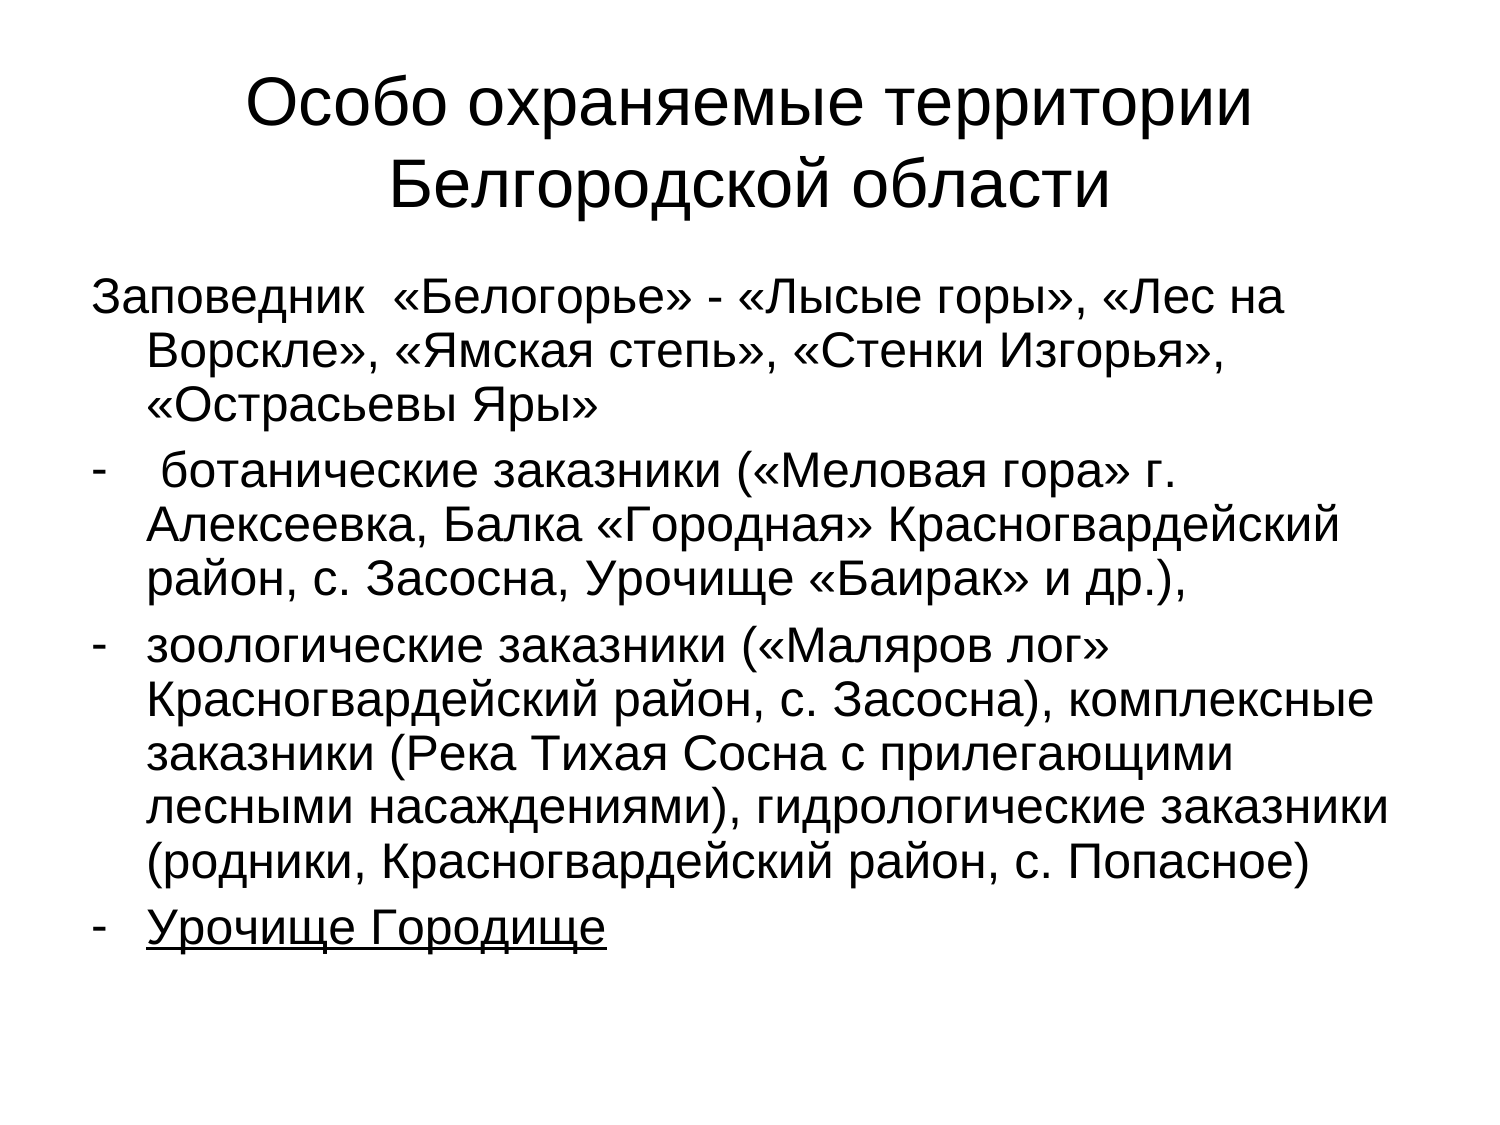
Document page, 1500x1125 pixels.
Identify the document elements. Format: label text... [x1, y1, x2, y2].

list Заповедник «Белогорье» - «Лысые горы», «Лес на Ворскле», «Ямская степь», «Стенки Изгорья», «Острасьевы Яры» ботанические заказники («Меловая гора» г. Алексеевка, Балка «Городная» Красногвардейский район, с. Засосна, Урочище «Баирак» и др.), зоологические заказники («Маляров лог» Красногвардейский район, с. Засосна), комплексные заказники (Река Тихая Сосна с прилегающими лесными насаждениями), гидрологические заказники (родники, Красногвардейский район, с. Попасное) Урочище Городище [75, 262, 1426, 1006]
title Особо охраняемые территории Белгородской области [75, 45, 1426, 233]
